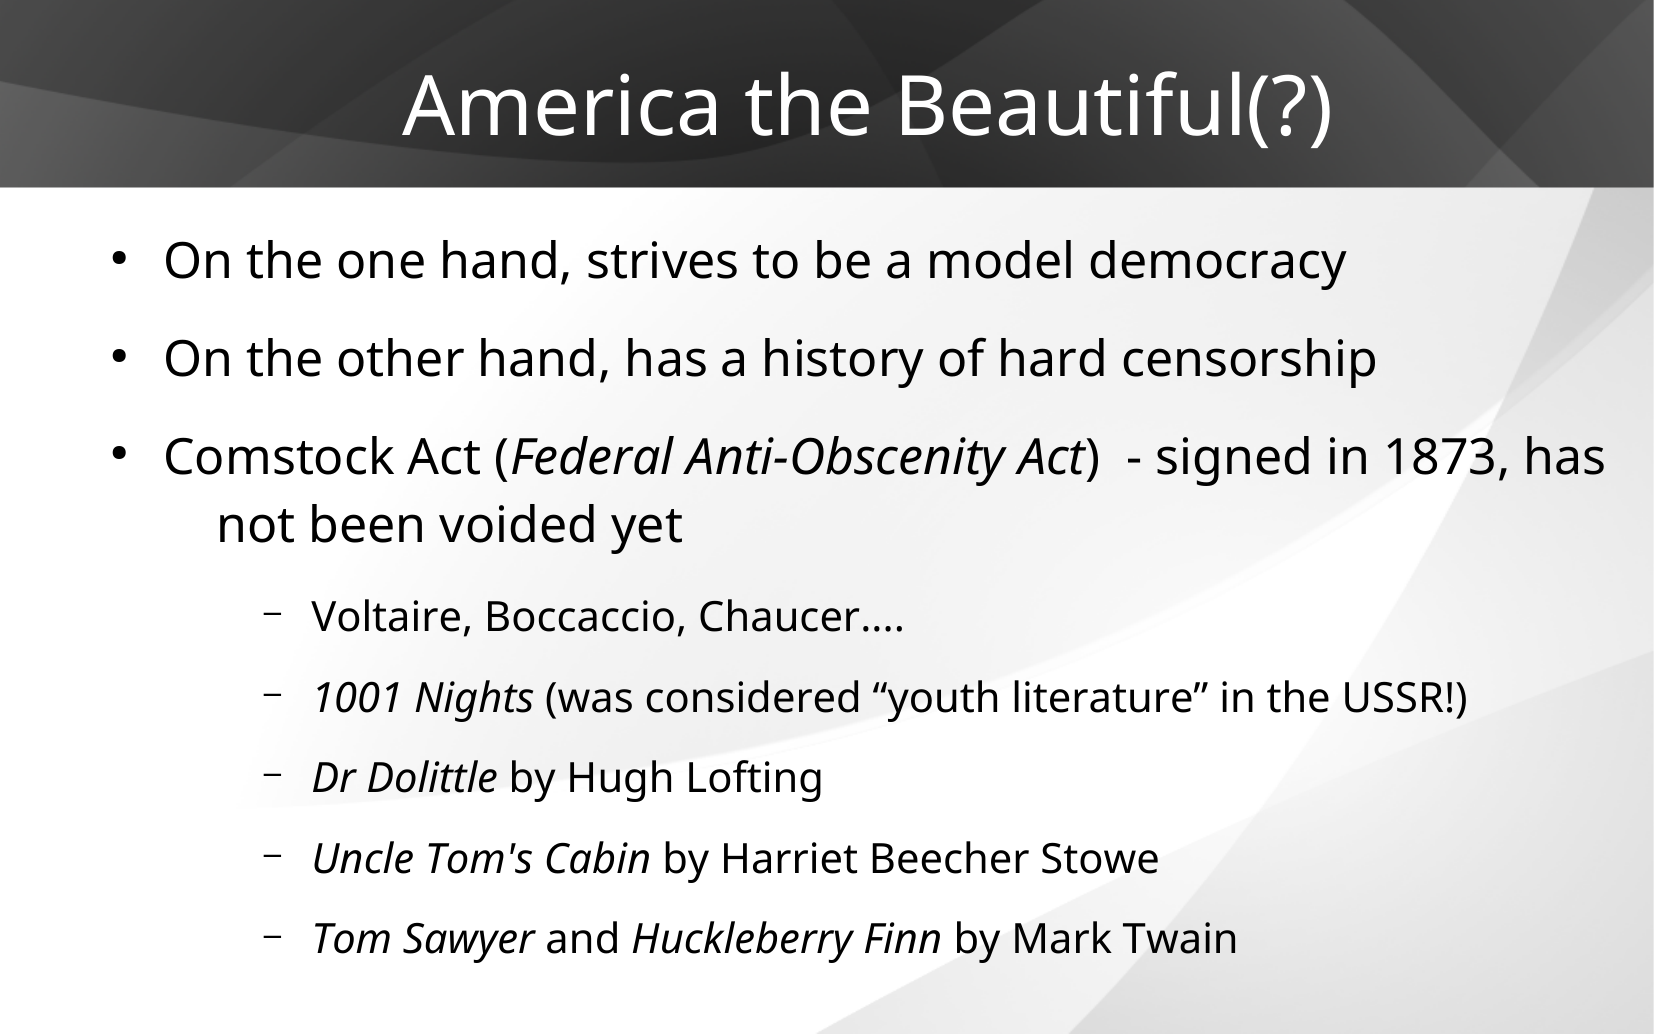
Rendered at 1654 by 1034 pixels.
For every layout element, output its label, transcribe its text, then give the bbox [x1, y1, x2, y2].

list On the one hand, strives to be a model democracy On the other hand, has a history of hard censorship Comstock Act (Federal Anti-Obscenity Act) - signed in 1873, has not been voided yet Voltaire, Boccaccio, Chaucer.... 1001 Nights (was considered “youth literature” in the USSR!) Dr Dolittle by Hugh Lofting Uncle Tom's Cabin by Harriet Beecher Stowe Tom Sawyer and Huckleberry Finn by Mark Twain [75, 225, 1613, 1013]
title America the Beautiful(?) [124, 0, 1613, 208]
picture [0, 0, 1654, 1034]
